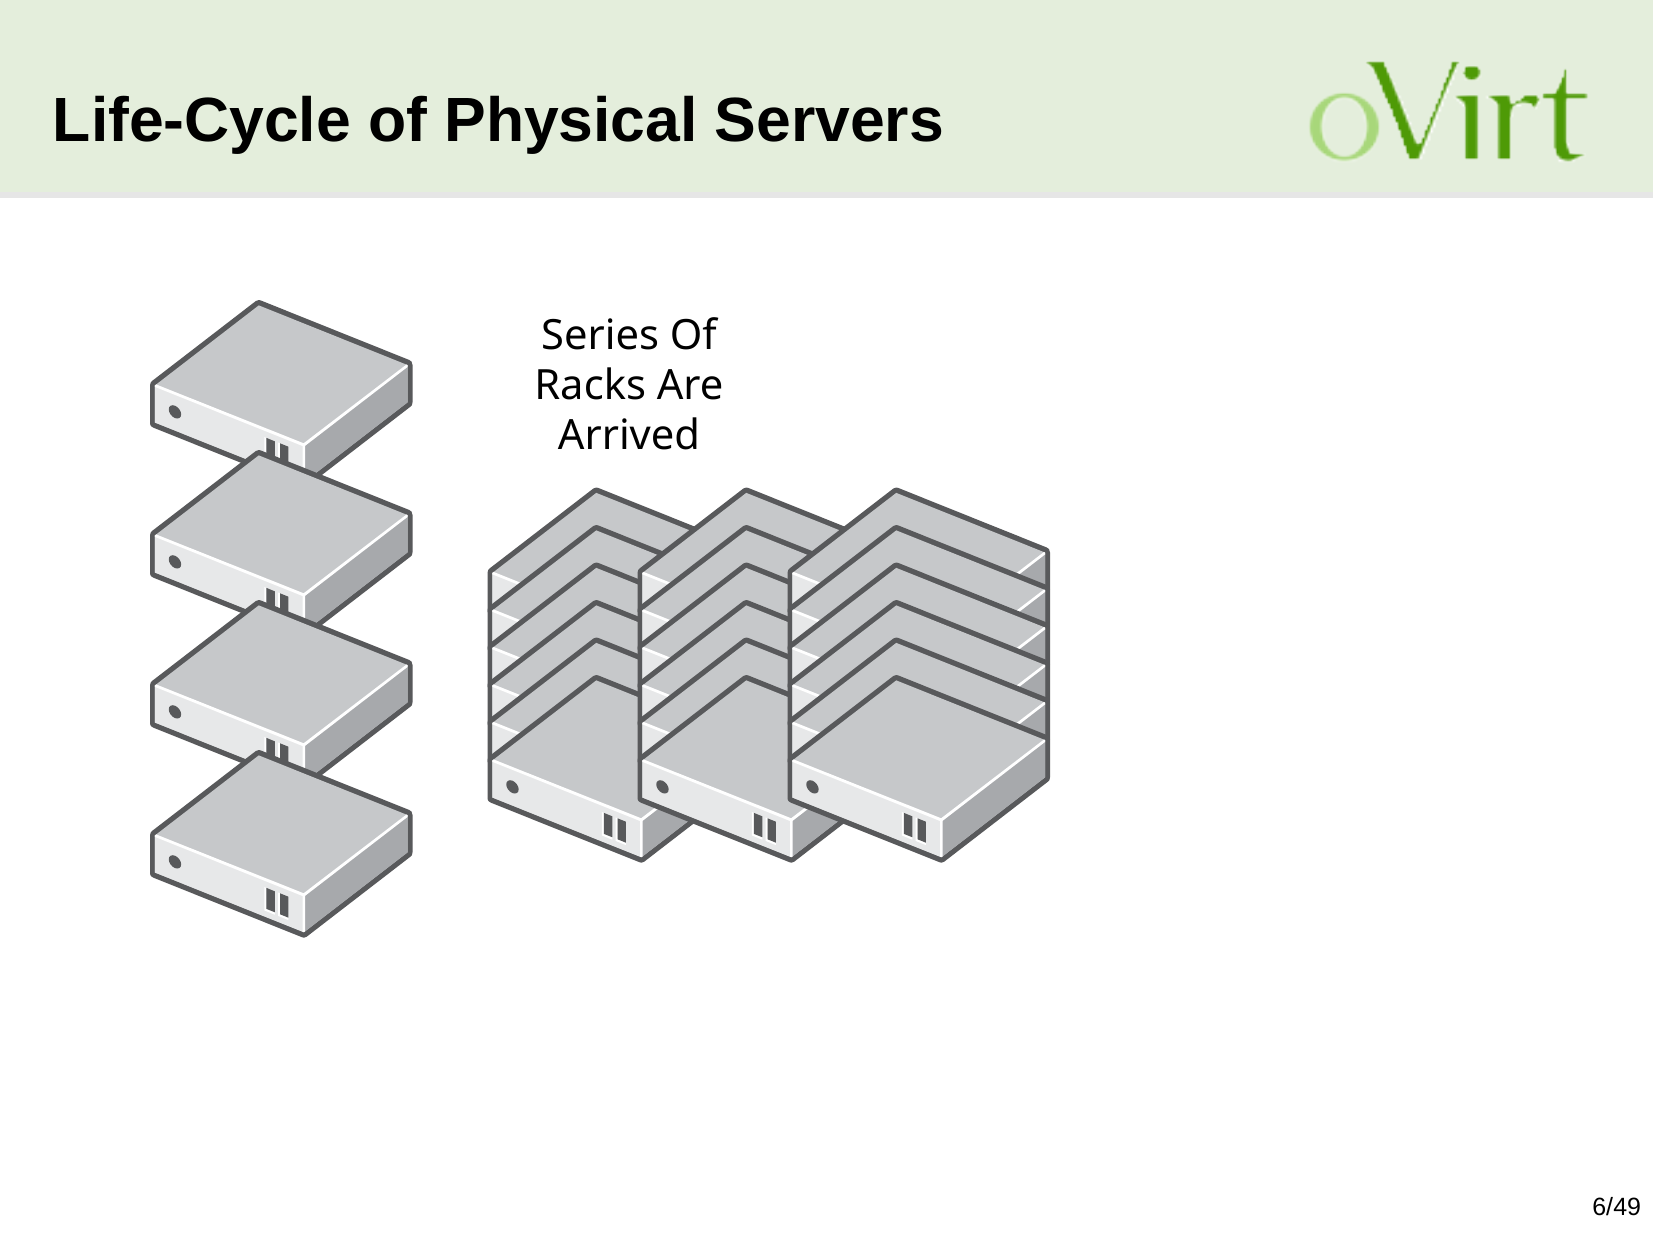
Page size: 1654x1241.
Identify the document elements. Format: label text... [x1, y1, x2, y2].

picture [150, 300, 413, 938]
picture [1289, 36, 1613, 181]
picture [487, 487, 1051, 863]
title Life-Cycle of Physical Servers [52, 14, 1330, 154]
text_box Series Of Racks Are Arrived [470, 300, 788, 466]
